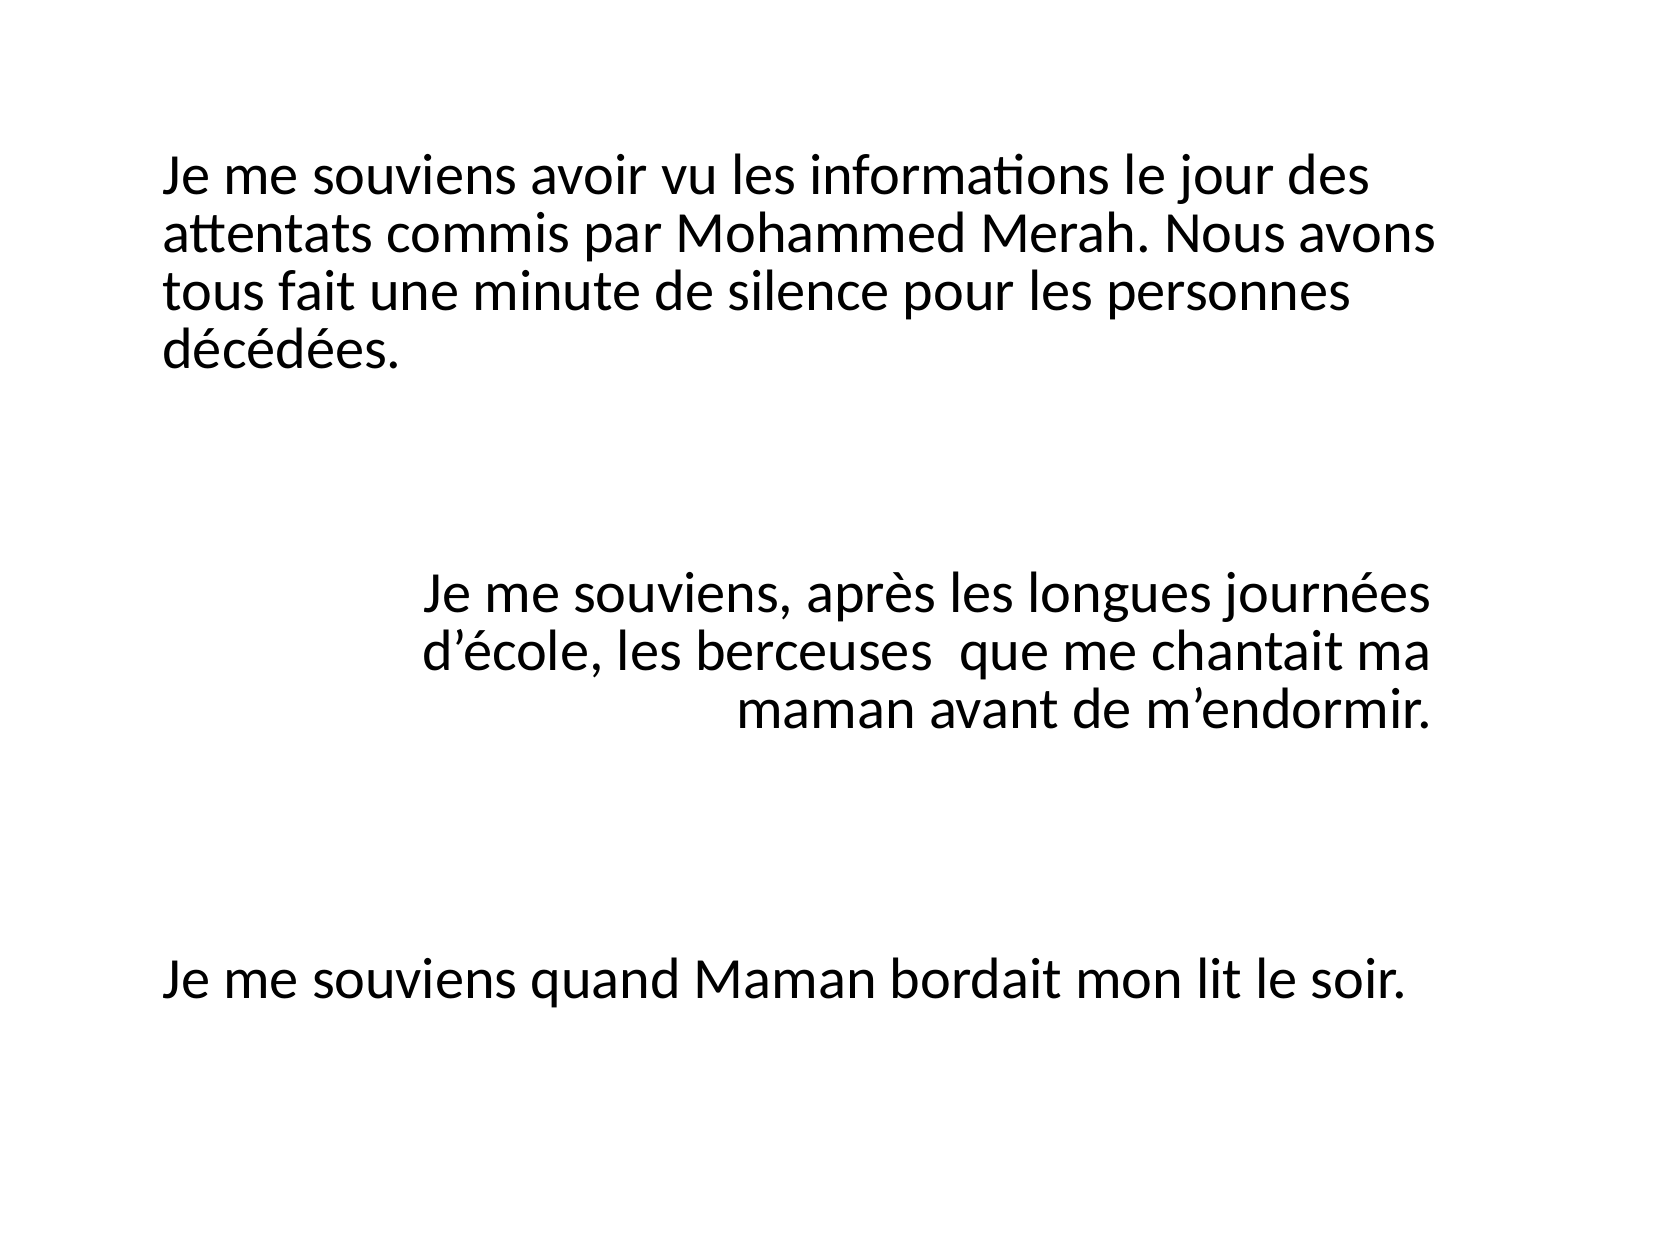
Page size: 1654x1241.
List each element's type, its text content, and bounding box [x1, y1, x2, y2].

text_box Je me souviens avoir vu les informations le jour des attentats commis par Mohammed Merah. Nous avons tous fait une minute de silence pour les personnes décédées. [147, 142, 1506, 443]
text_box Je me souviens, après les longues journées d’école, les berceuses que me chantait ma maman avant de m’endormir. [354, 561, 1447, 790]
text_box Je me souviens quand Maman bordait mon lit le soir. [147, 947, 1477, 1034]
